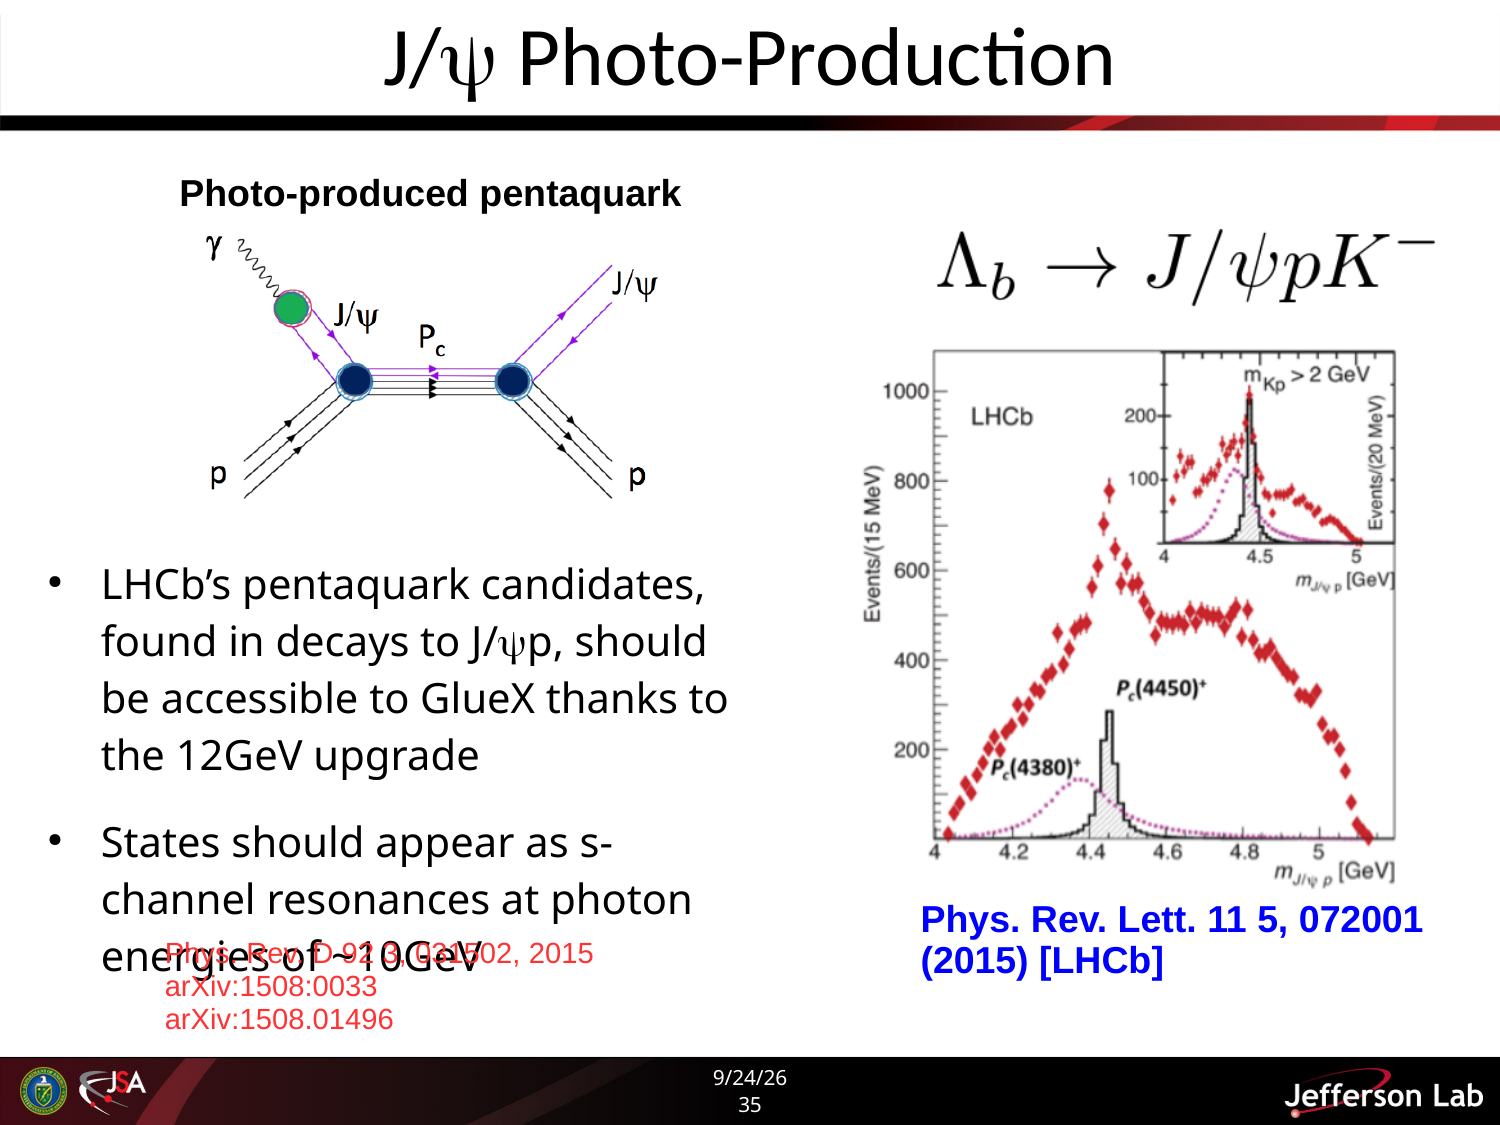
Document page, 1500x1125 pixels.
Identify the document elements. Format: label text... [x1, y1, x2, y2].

text_box Photo-produced pentaquark [164, 164, 792, 305]
text_box 4/11/19 [575, 1048, 925, 1109]
text_box Phys. Rev. Lett. 11 5, 072001 (2015) [LHCb] [905, 890, 1500, 1031]
picture [0, 0, 1500, 1125]
list LHCb’s pentaquark candidates, found in decays to J/yp, should be accessible to GlueX thanks to the 12GeV upgrade States should appear as s-channel resonances at photon energies of ~10GeV [30, 554, 766, 1125]
text_box [885, 885, 1036, 946]
text_box Phys. Rev. D 92 3, 031502, 2015 arXiv:1508:0033 arXiv:1508.01496 [150, 930, 676, 1075]
title J/y Photo-Production [75, 12, 1425, 117]
